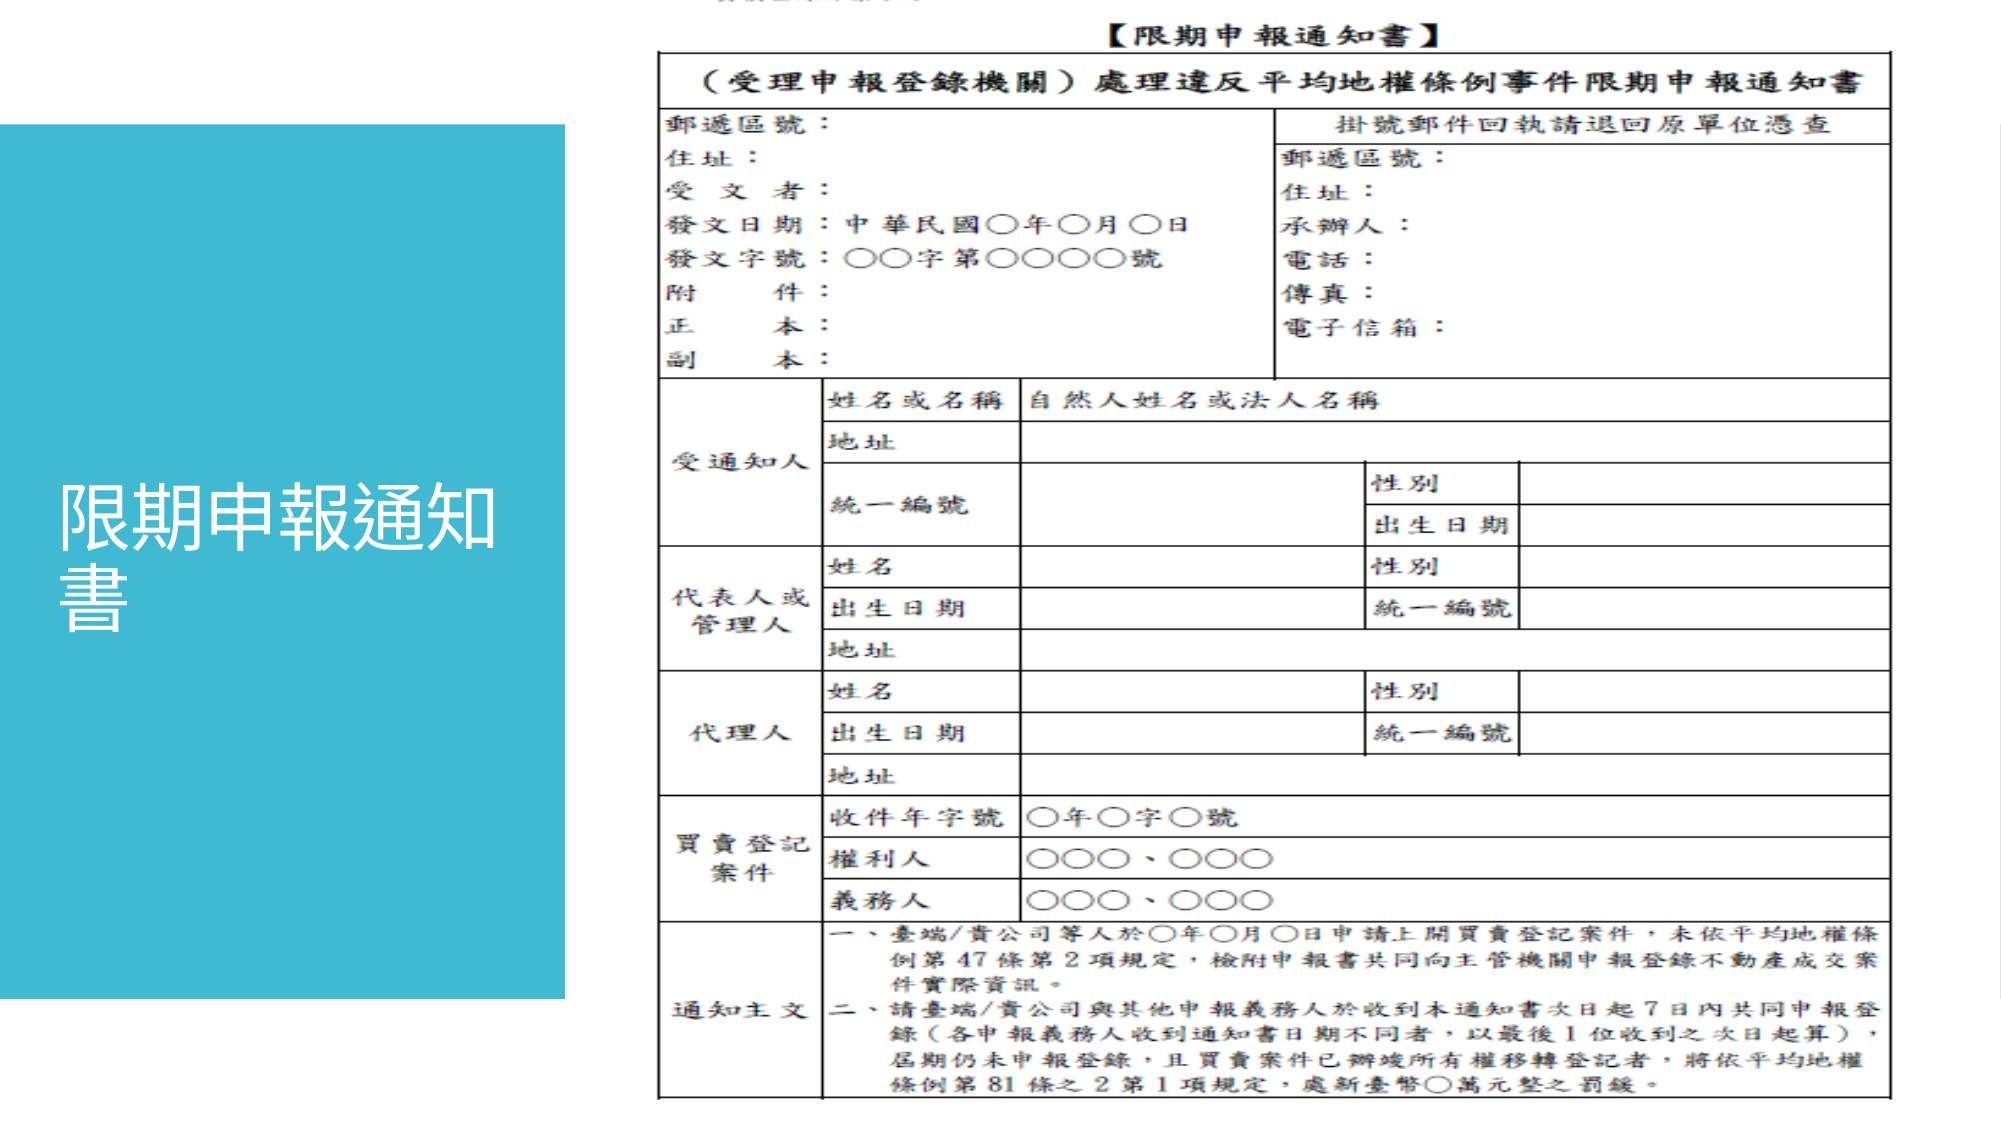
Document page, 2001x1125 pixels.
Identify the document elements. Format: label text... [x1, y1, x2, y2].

title 限期申報通知書 [41, 184, 525, 940]
picture [589, 0, 2000, 1125]
